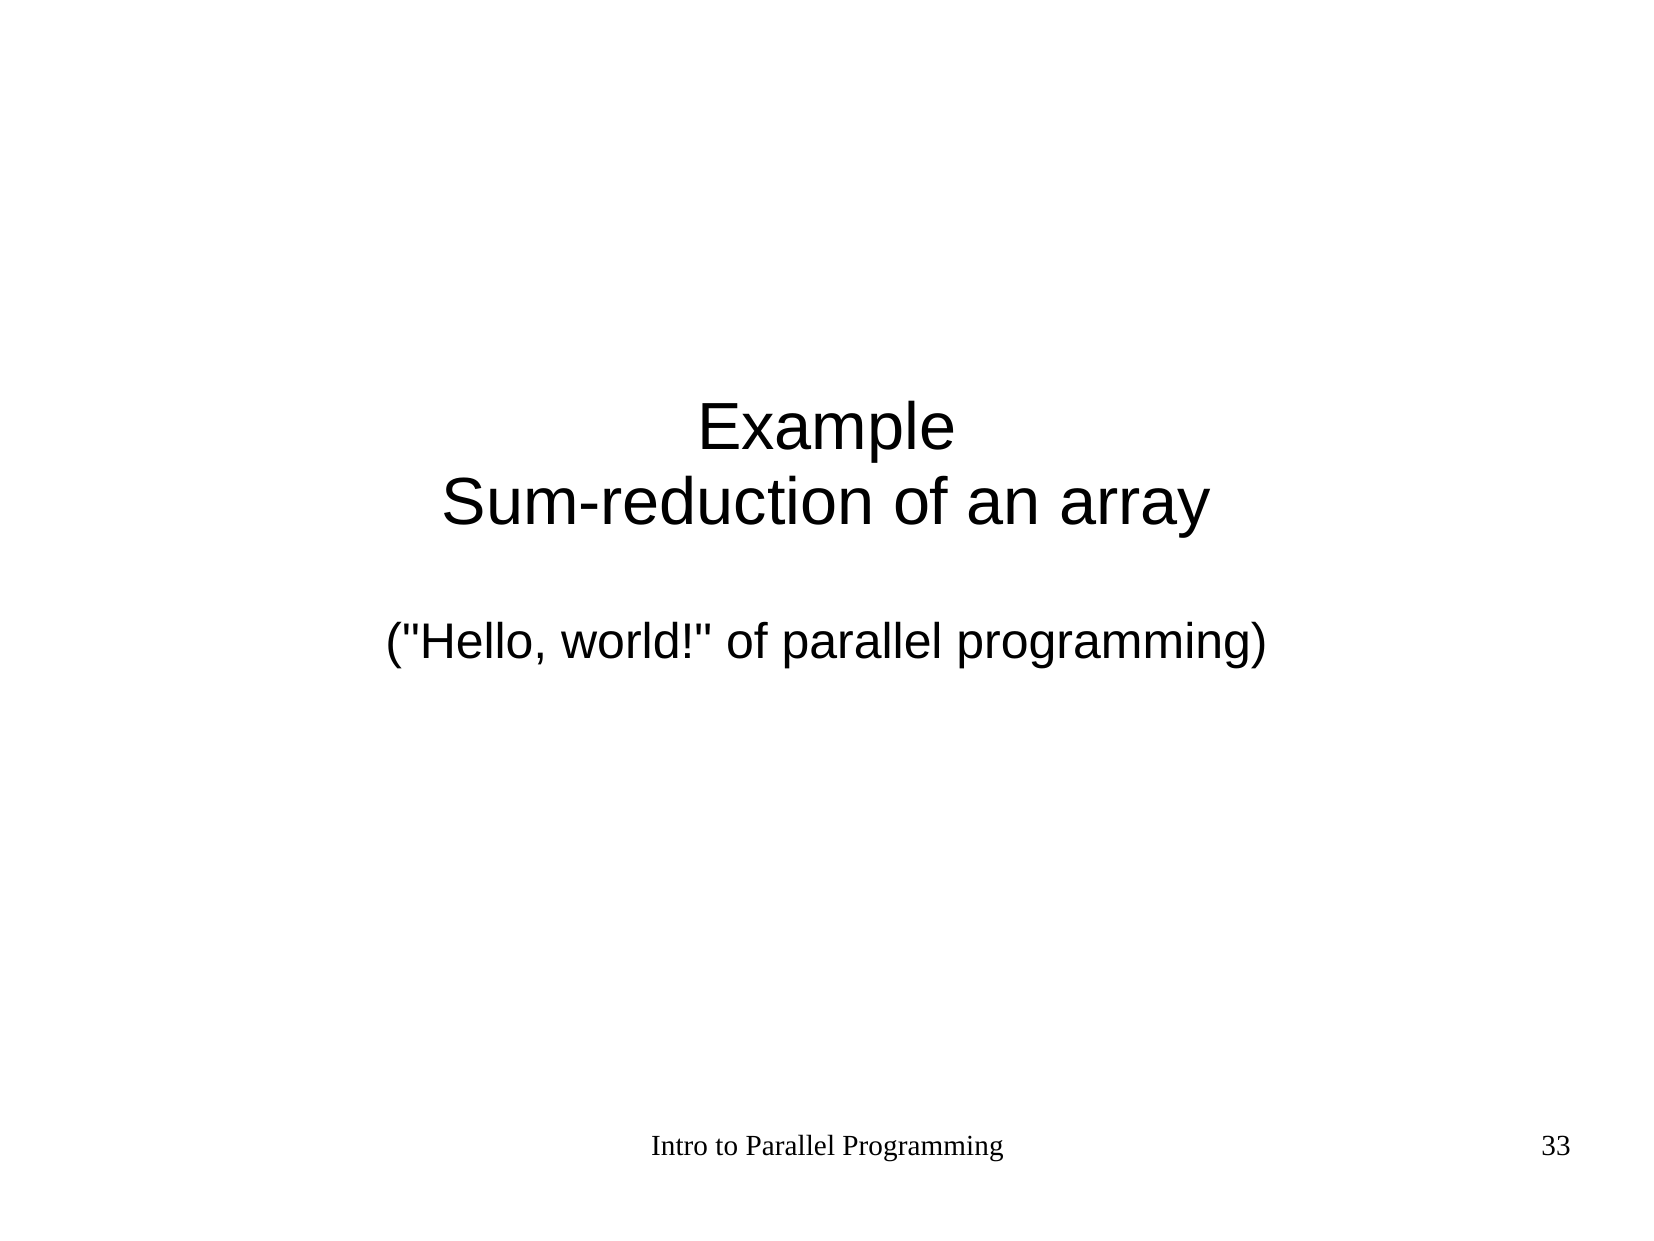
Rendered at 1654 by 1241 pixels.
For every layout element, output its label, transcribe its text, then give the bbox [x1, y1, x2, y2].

subtitle Example Sum-reduction of an array ("Hello, world!" of parallel programming) [82, 49, 1571, 1010]
